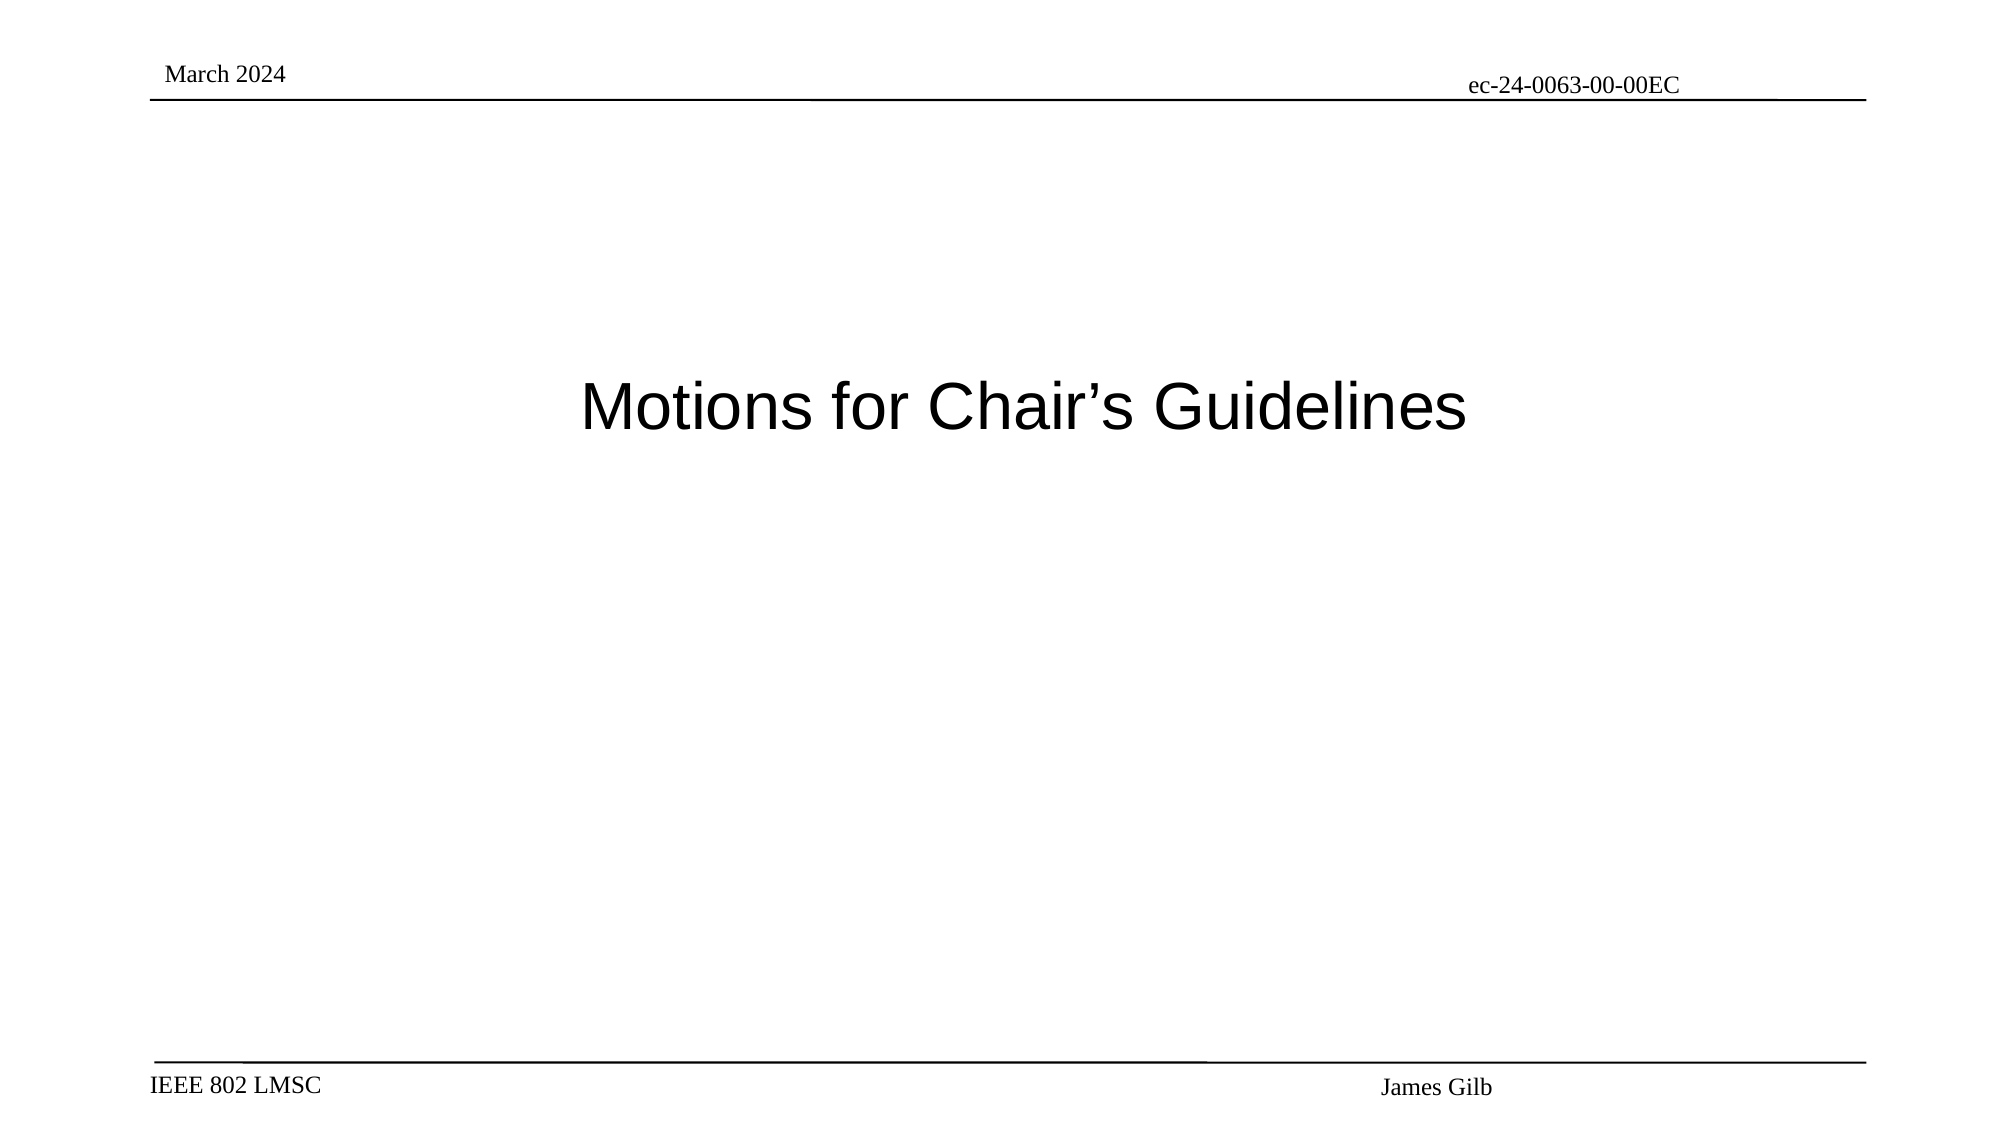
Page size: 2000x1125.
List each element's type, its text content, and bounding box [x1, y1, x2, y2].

subtitle Motions for Chair’s Guidelines [149, 112, 1900, 693]
